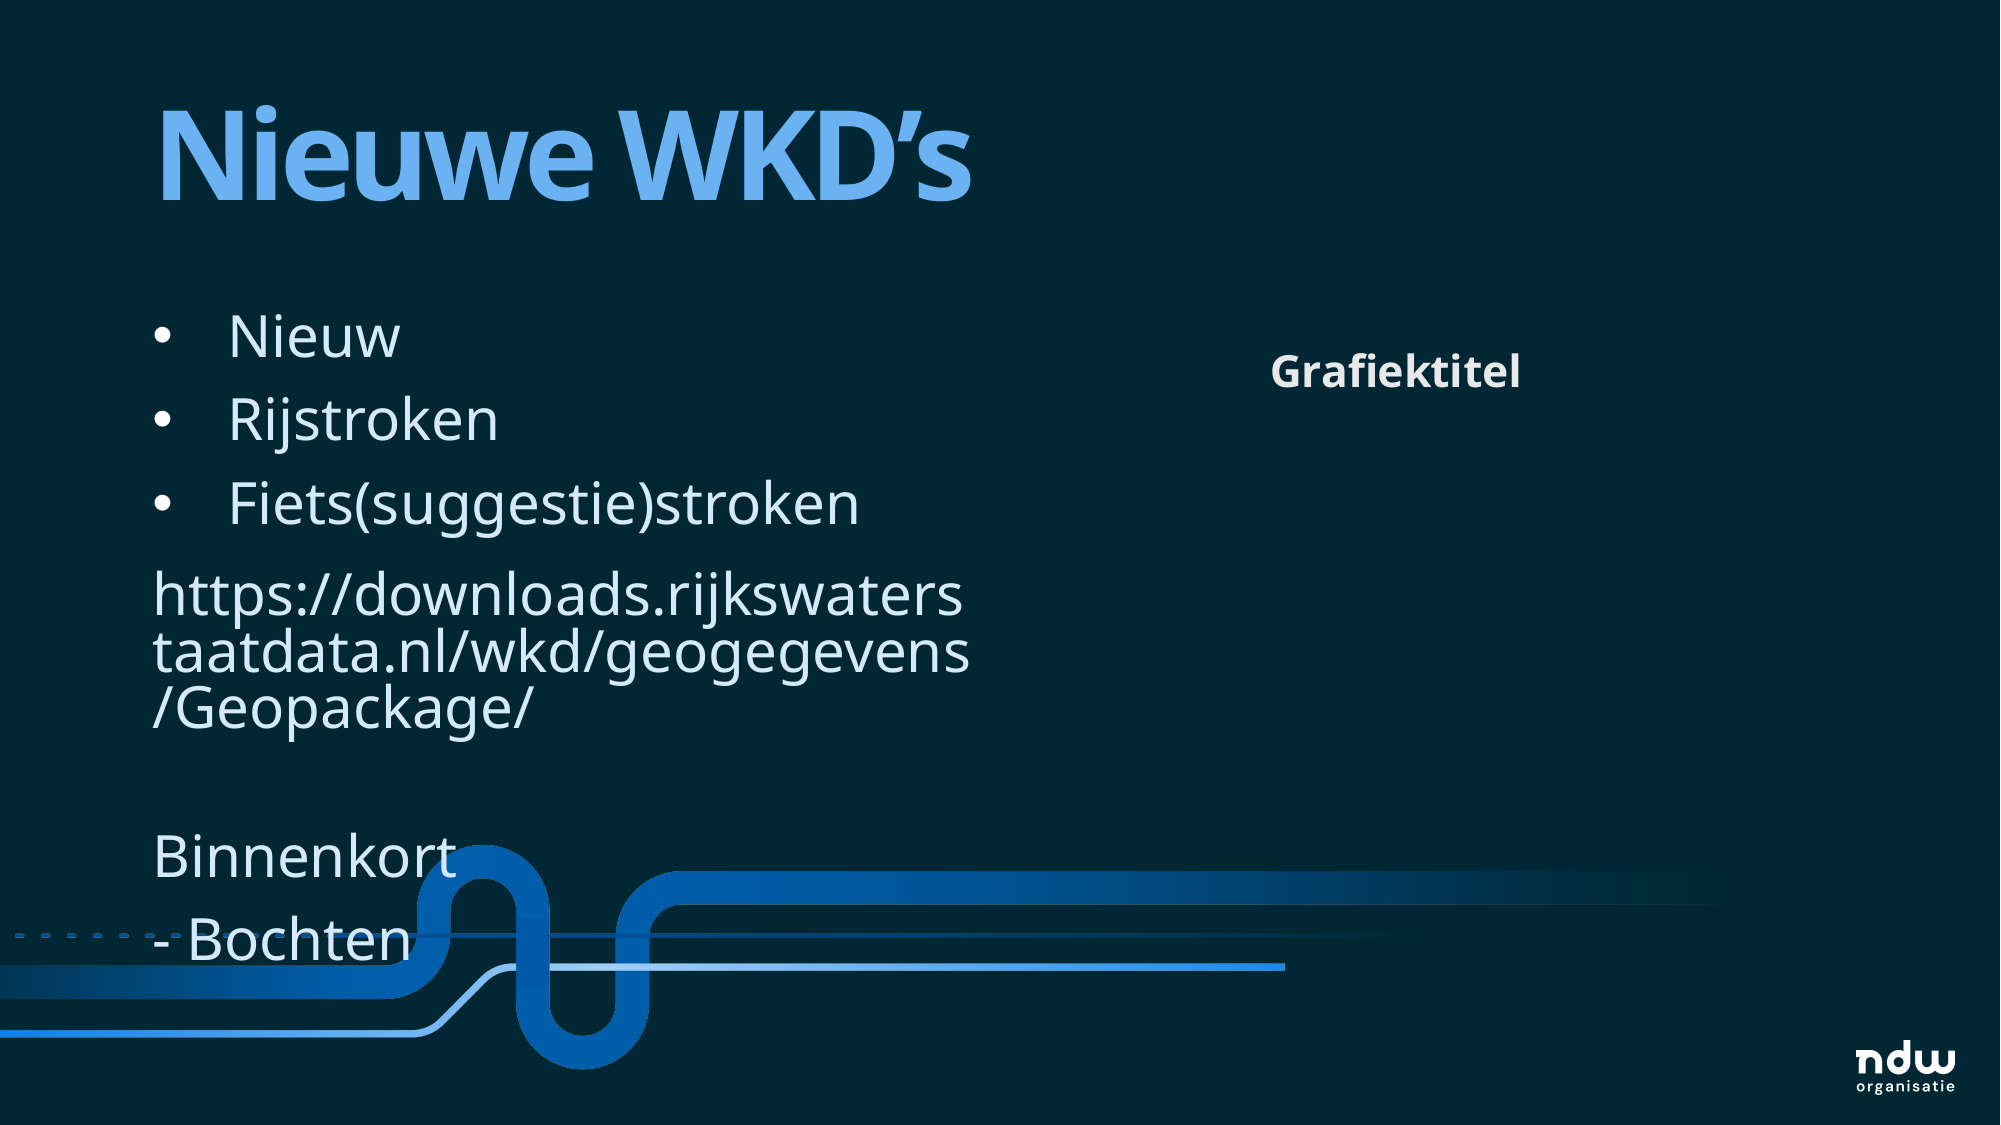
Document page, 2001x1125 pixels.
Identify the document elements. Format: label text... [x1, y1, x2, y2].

list Nieuw Rijstroken Fiets(suggestie)stroken https://downloads.rijkswaterstaatdata.nl/wkd/geogegevens/Geopackage/ Binnenkort - Bochten [137, 299, 988, 1014]
title Nieuwe WKD’s [137, 59, 1863, 278]
